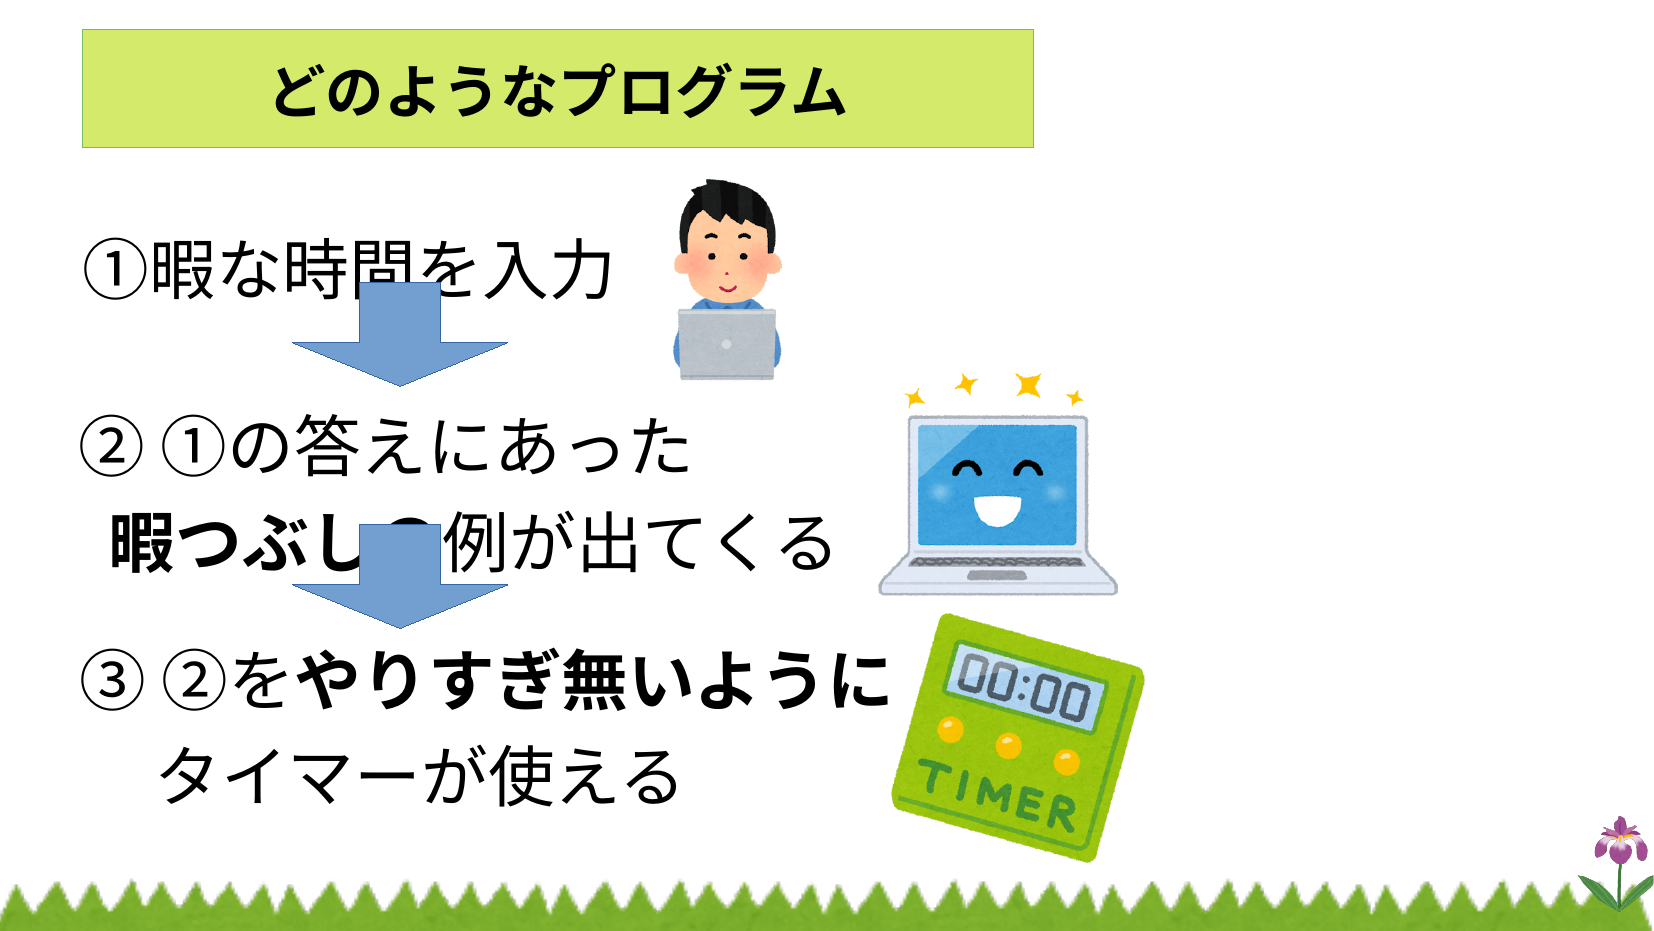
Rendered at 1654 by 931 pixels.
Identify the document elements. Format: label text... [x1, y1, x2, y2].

list ①暇な時間を入力 [82, 217, 655, 325]
text_box [292, 524, 508, 629]
text_box ③ ②をやりすぎ無いように タイマーが使える [64, 620, 884, 827]
picture [655, 178, 799, 387]
text_box [292, 282, 508, 387]
title どのようなプログラム [82, 29, 1034, 148]
picture [0, 358, 1654, 931]
text_box ② ①の答えにあった 暇つぶしの例が出てくる [64, 386, 857, 602]
